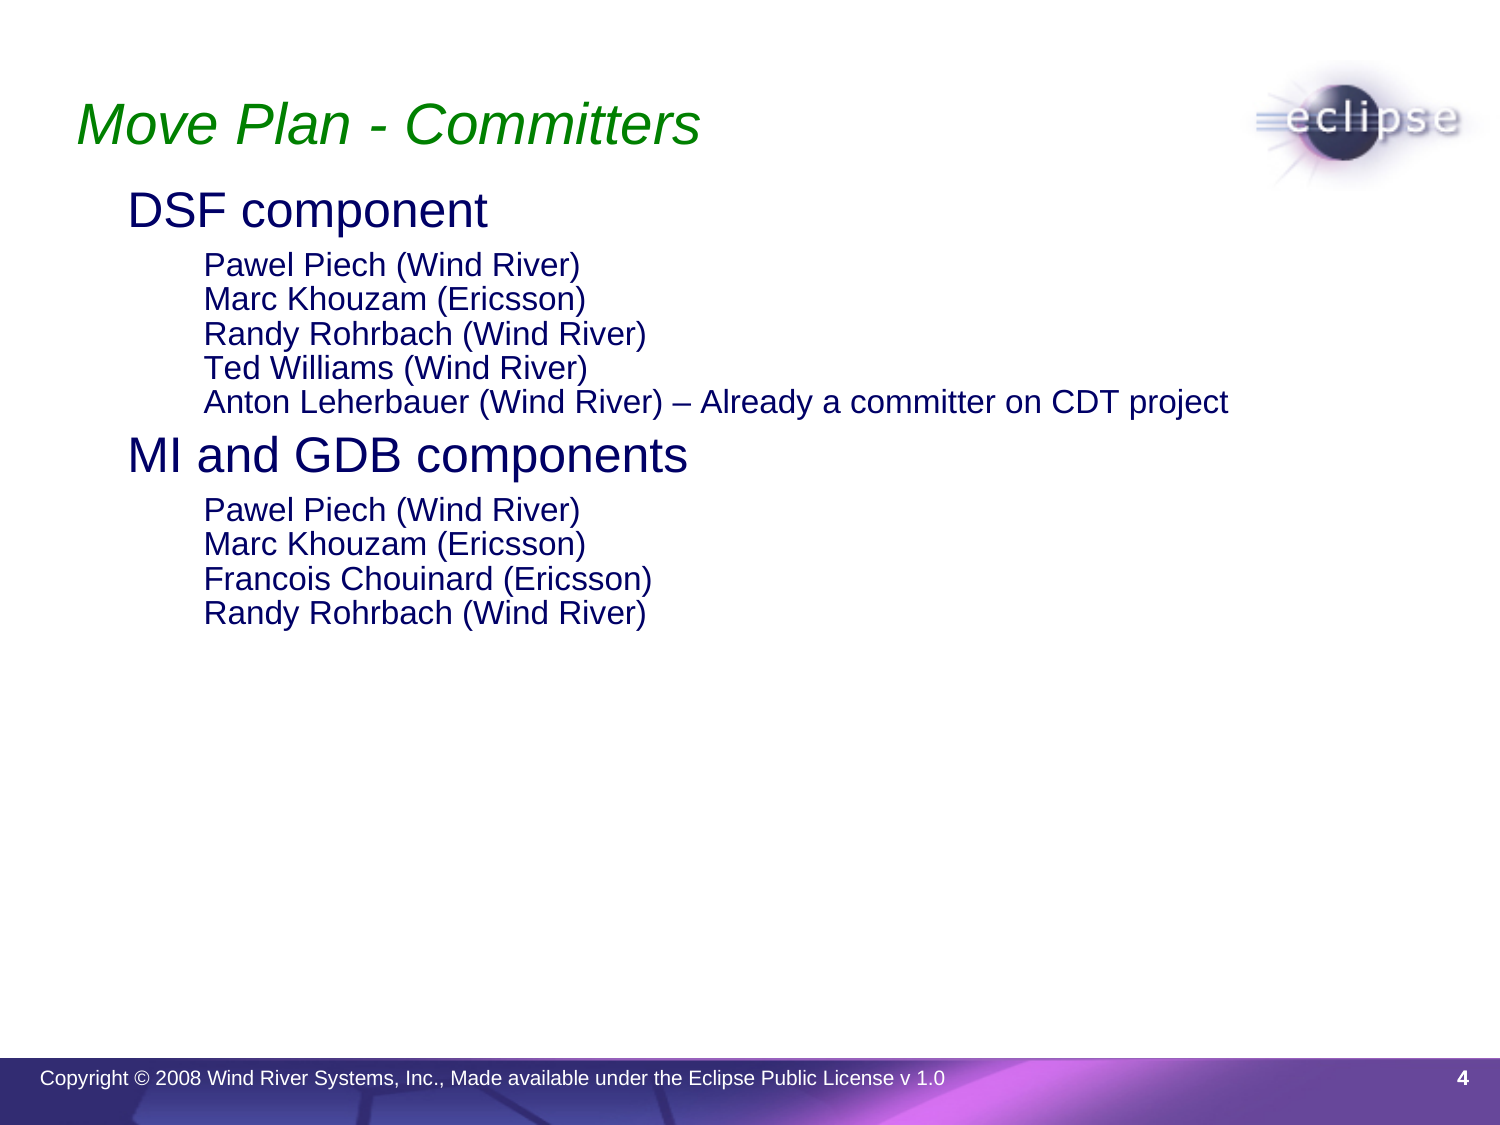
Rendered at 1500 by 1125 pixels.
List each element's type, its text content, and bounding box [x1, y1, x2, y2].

picture [0, 1058, 1500, 1125]
picture [1222, 60, 1500, 191]
list DSF component Pawel Piech (Wind River) Marc Khouzam (Ericsson) Randy Rohrbach (Wind River) Ted Williams (Wind River) Anton Leherbauer (Wind River) – Already a committer on CDT project MI and GDB components Pawel Piech (Wind River) Marc Khouzam (Ericsson) Francois Chouinard (Ericsson) Randy Rohrbach (Wind River) [112, 174, 1389, 1038]
text_box 5 [1133, 1059, 1484, 1100]
title Move Plan - Committers [26, 90, 1223, 172]
